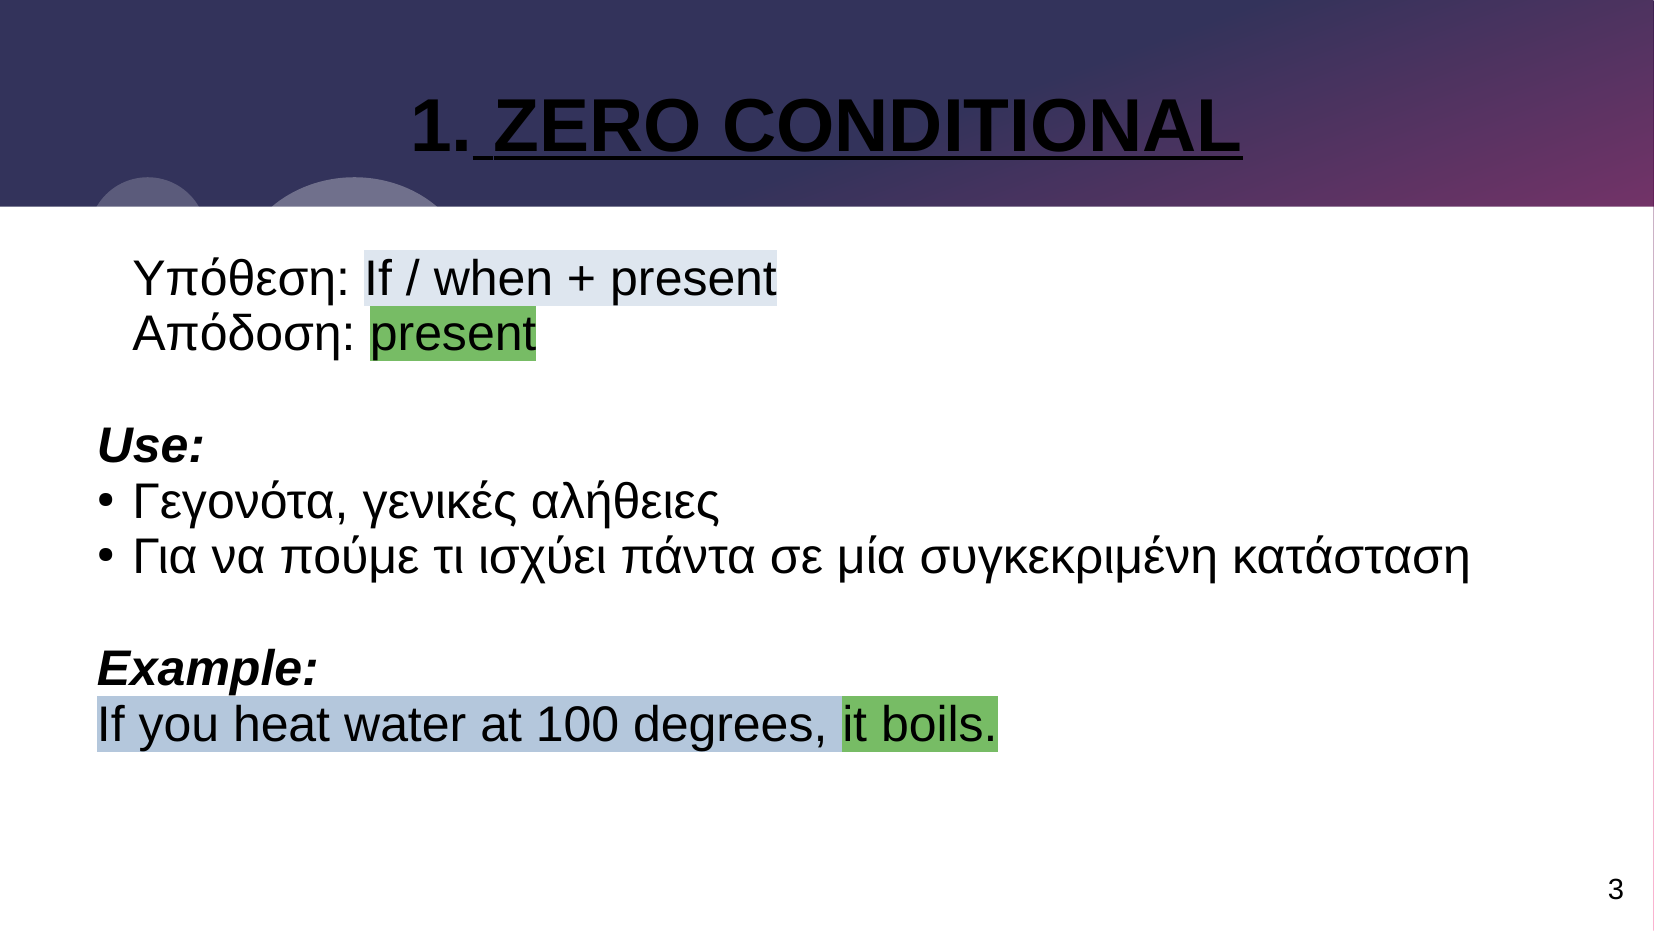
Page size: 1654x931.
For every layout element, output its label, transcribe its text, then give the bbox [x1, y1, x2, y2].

subtitle Υπόθεση: If / when + present Απόδοση: present Use: Γεγονότα, γενικές αλήθειες Για να πούμε τι ισχύει πάντα σε μία συγκεκριμένη κατάσταση Example: If you heat water at 100 degrees, it boils. [96, 194, 1574, 931]
title ZERO CONDITIONAL [88, 44, 1565, 207]
